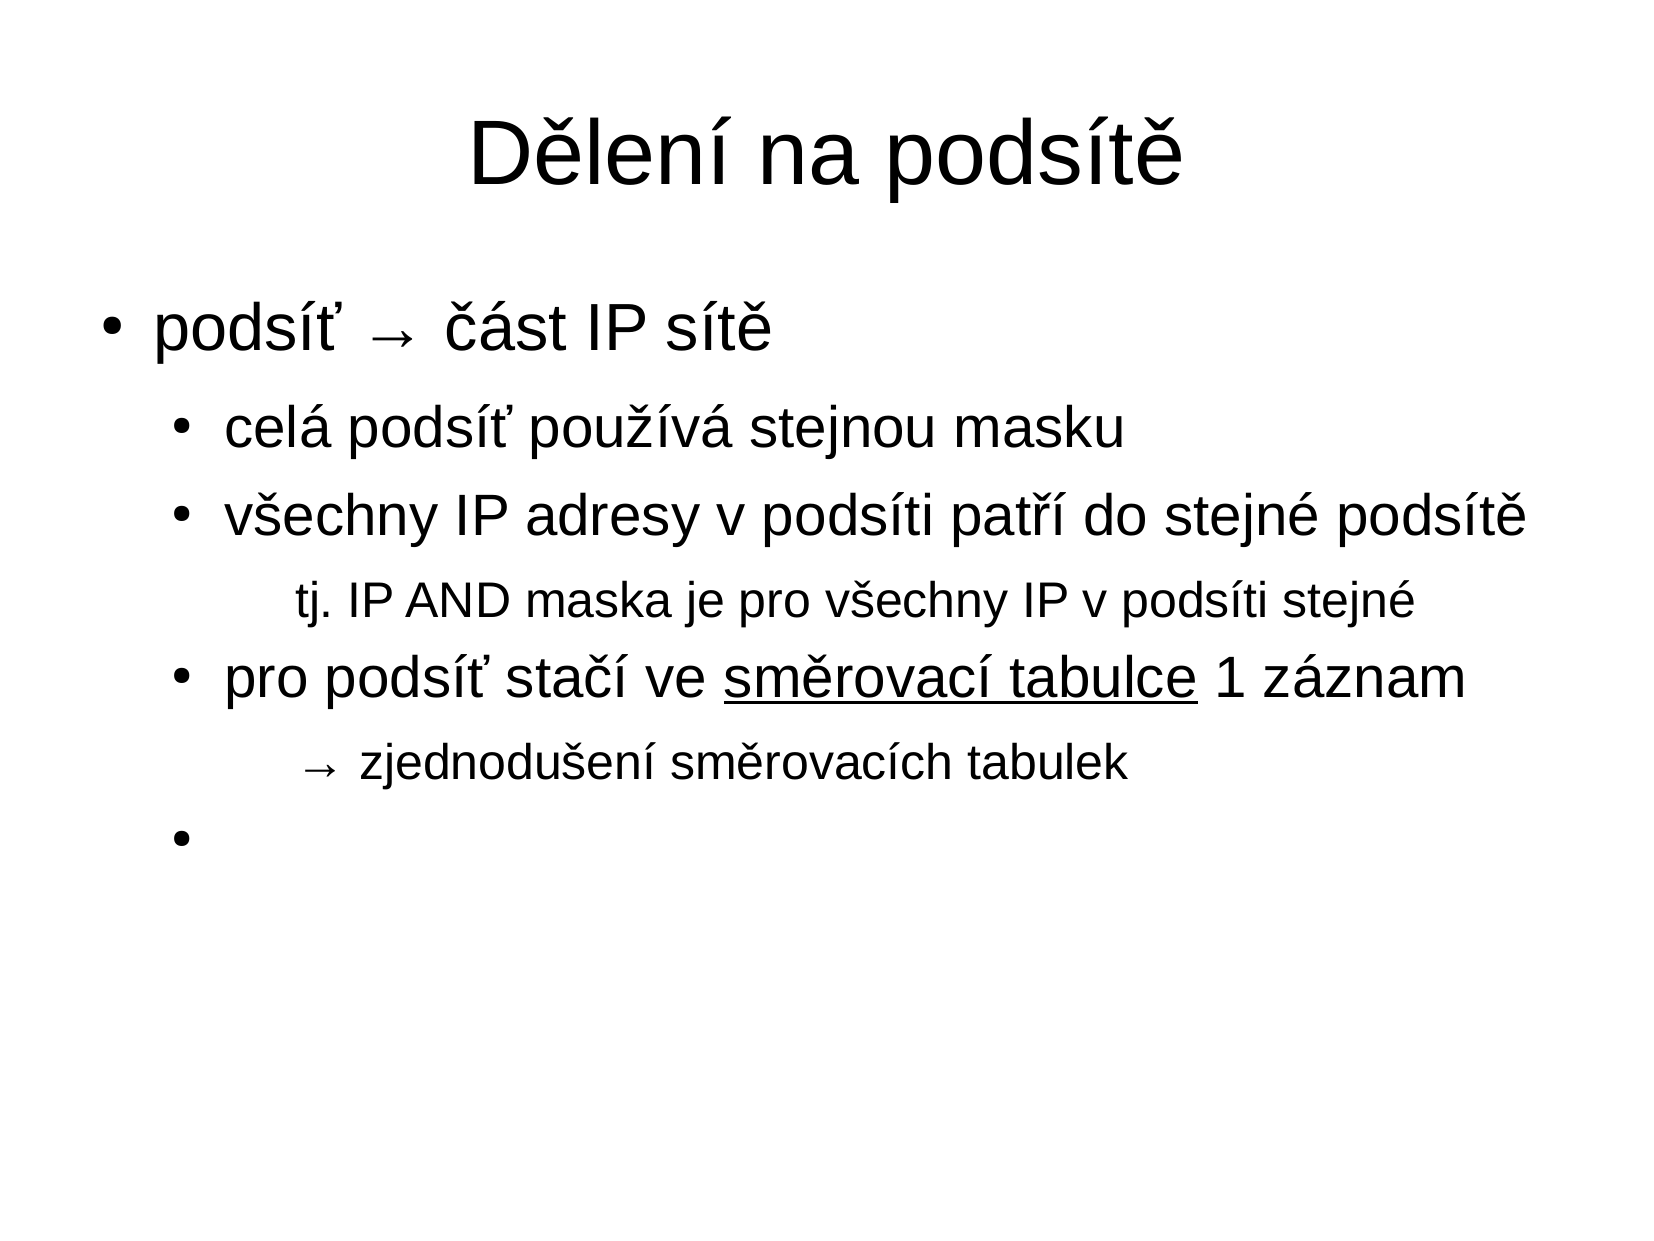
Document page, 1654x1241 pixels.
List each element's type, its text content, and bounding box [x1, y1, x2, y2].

title Dělení na podsítě [82, 49, 1571, 257]
list podsíť → část IP sítě celá podsíť používá stejnou masku všechny IP adresy v podsíti patří do stejné podsítě tj. IP AND maska je pro všechny IP v podsíti stejné pro podsíť stačí ve směrovací tabulce 1 záznam → zjednodušení směrovacích tabulek [82, 290, 1571, 1010]
